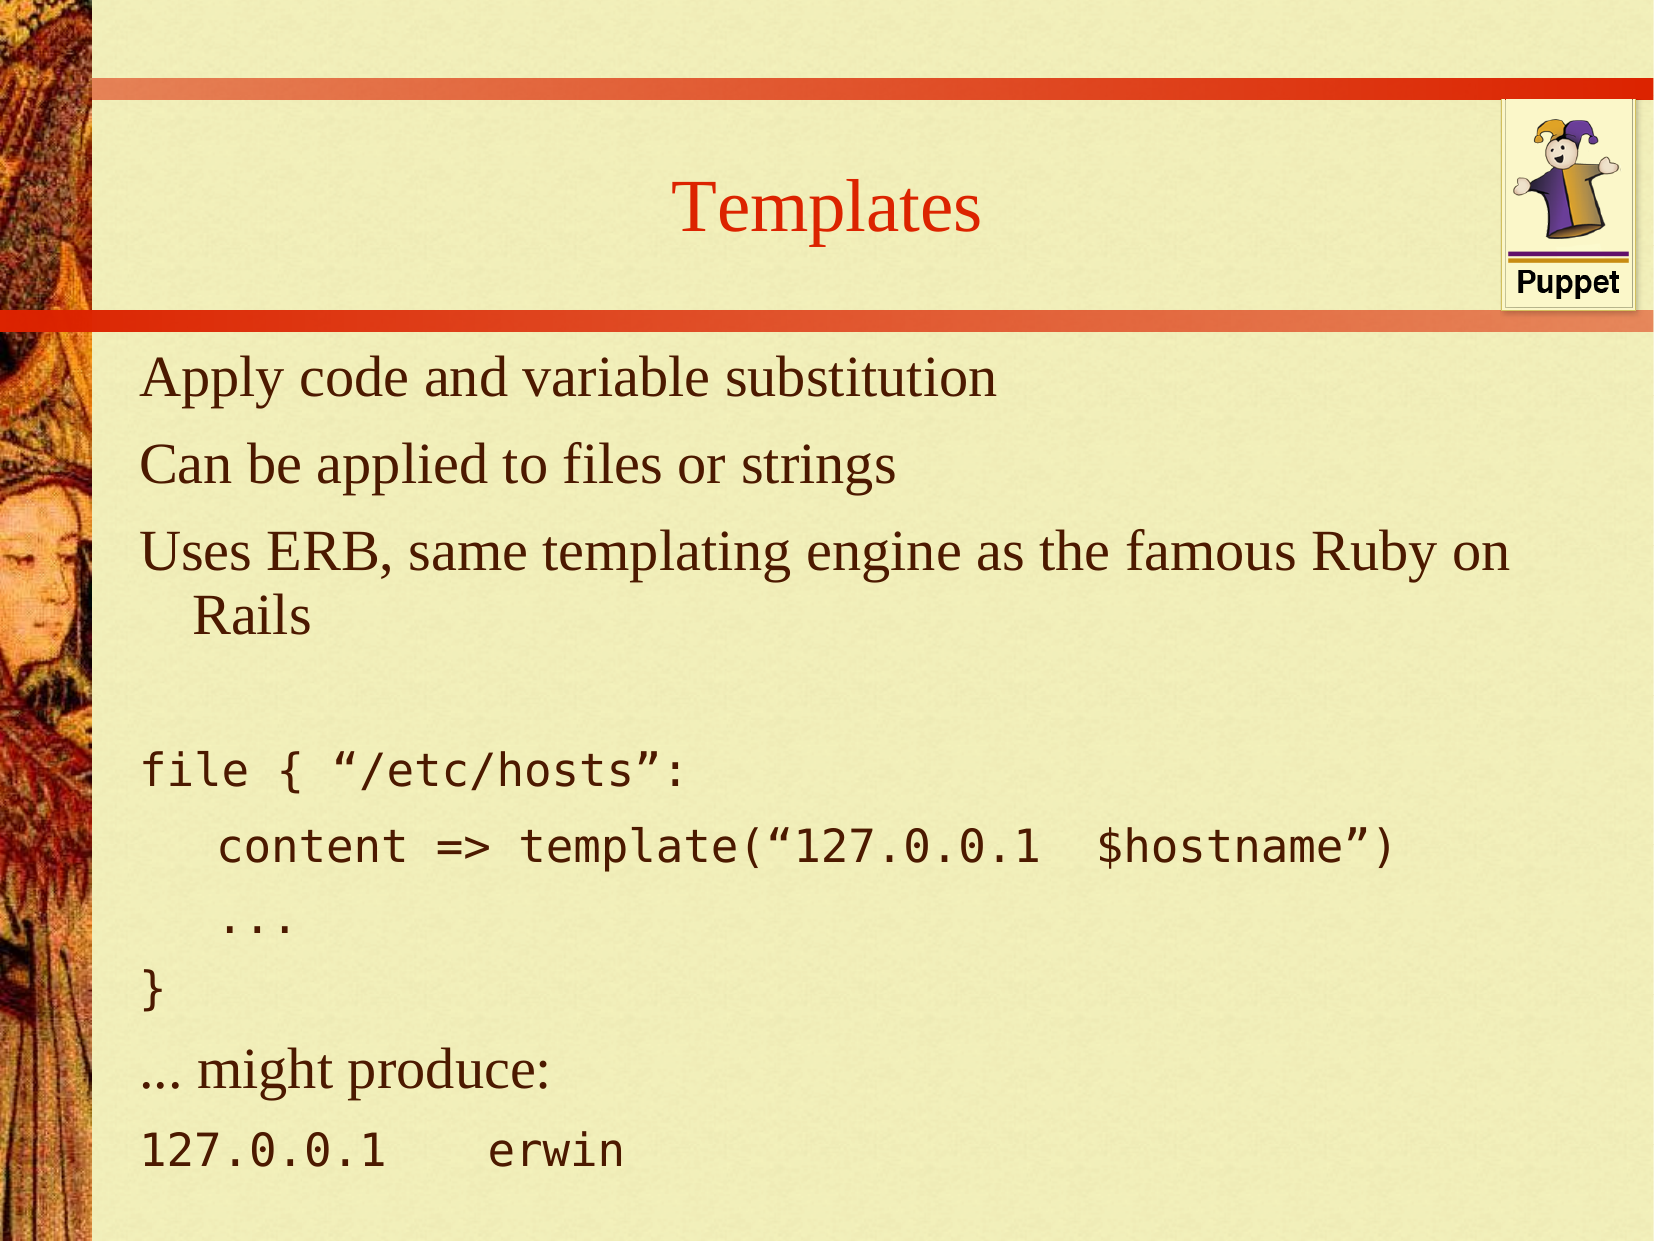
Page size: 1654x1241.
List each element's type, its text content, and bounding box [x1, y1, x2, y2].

list Apply code and variable substitution Can be applied to files or strings Uses ERB, same templating engine as the famous Ruby on Rails file { “/etc/hosts”: content => template(“127.0.0.1 $hostname”) ... } ... might produce: 127.0.0.1 erwin [121, 344, 1534, 1182]
picture [0, 0, 1654, 1241]
title Templates [121, 102, 1534, 311]
